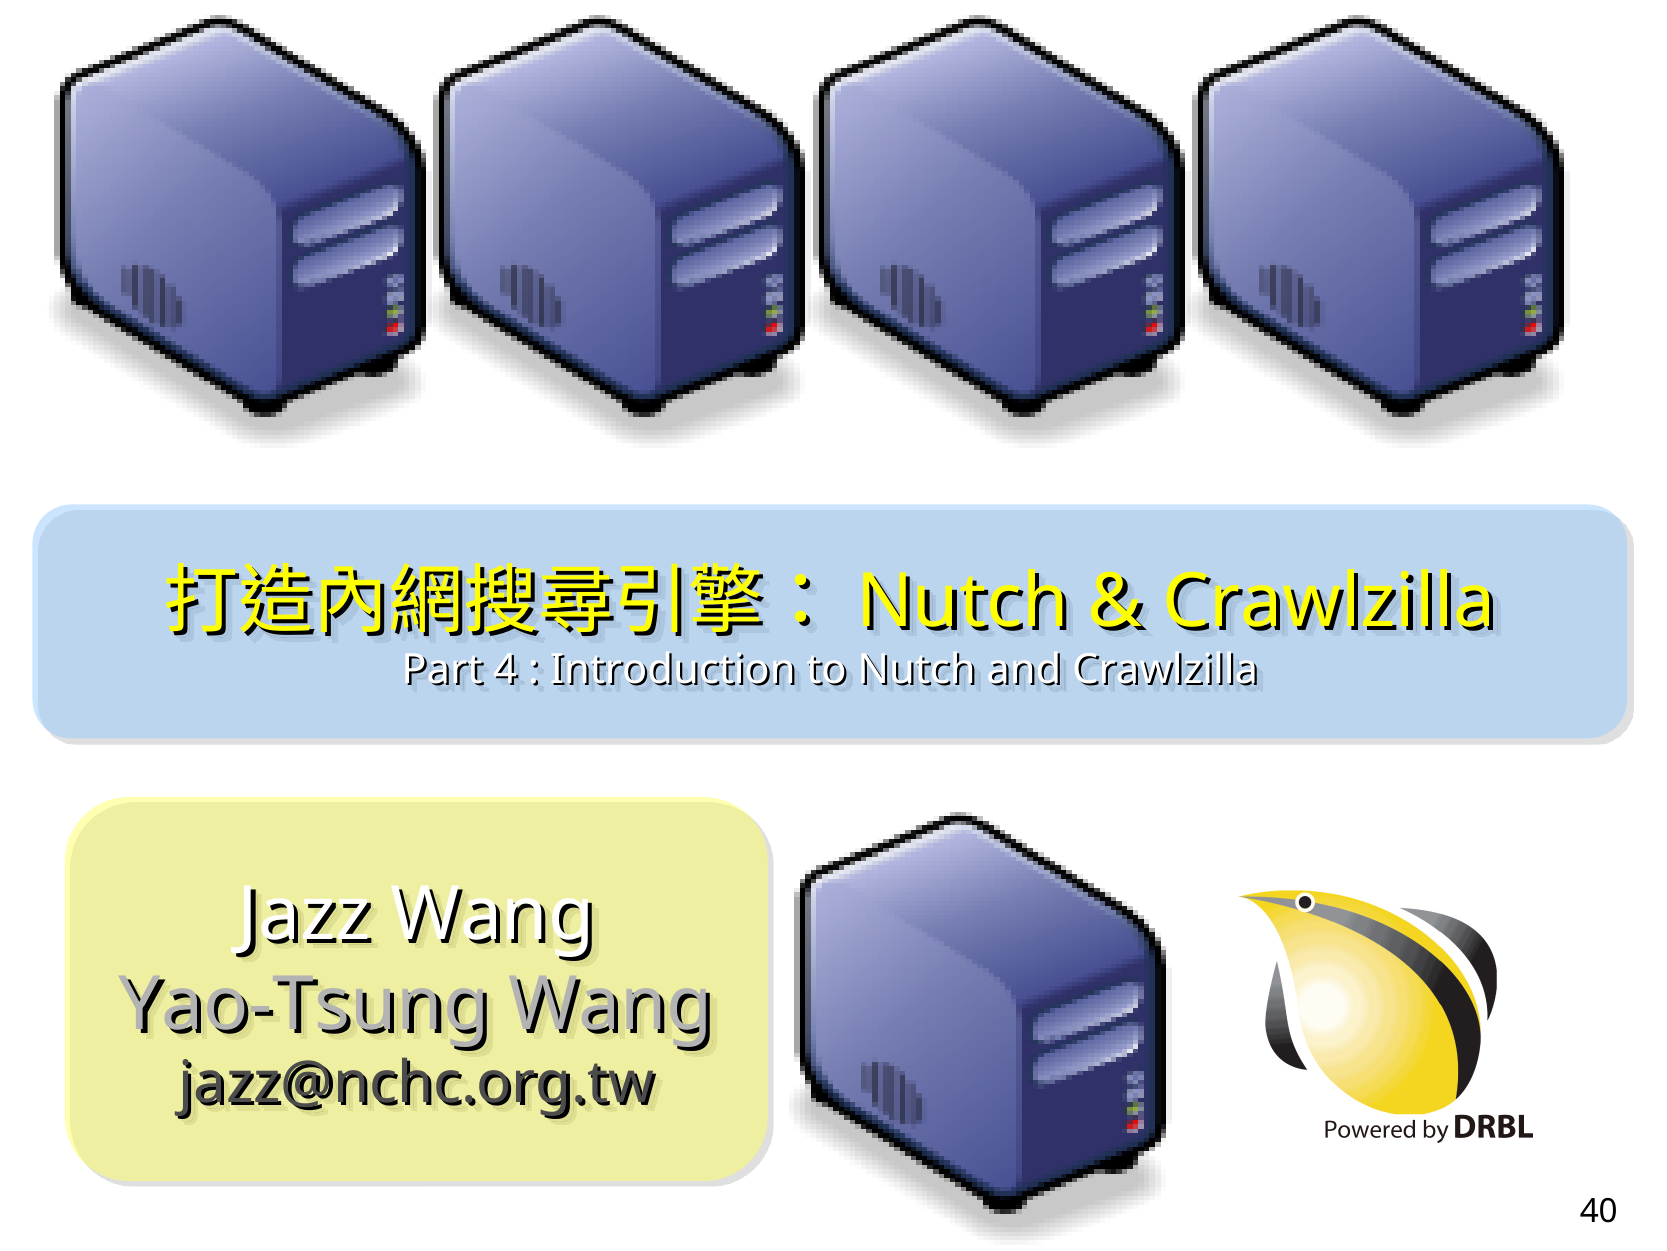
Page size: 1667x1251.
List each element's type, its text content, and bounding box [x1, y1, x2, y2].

picture [767, 800, 1211, 1249]
text_box Jazz Wang Yao-Tsung Wang jazz@nchc.org.tw [64, 797, 767, 1182]
picture [27, 2, 1609, 502]
picture [1224, 874, 1548, 1152]
text_box 打造內網搜尋引擎：Nutch & Crawlzilla Part 4 : Introduction to Nutch and Crawlzilla [32, 504, 1628, 739]
